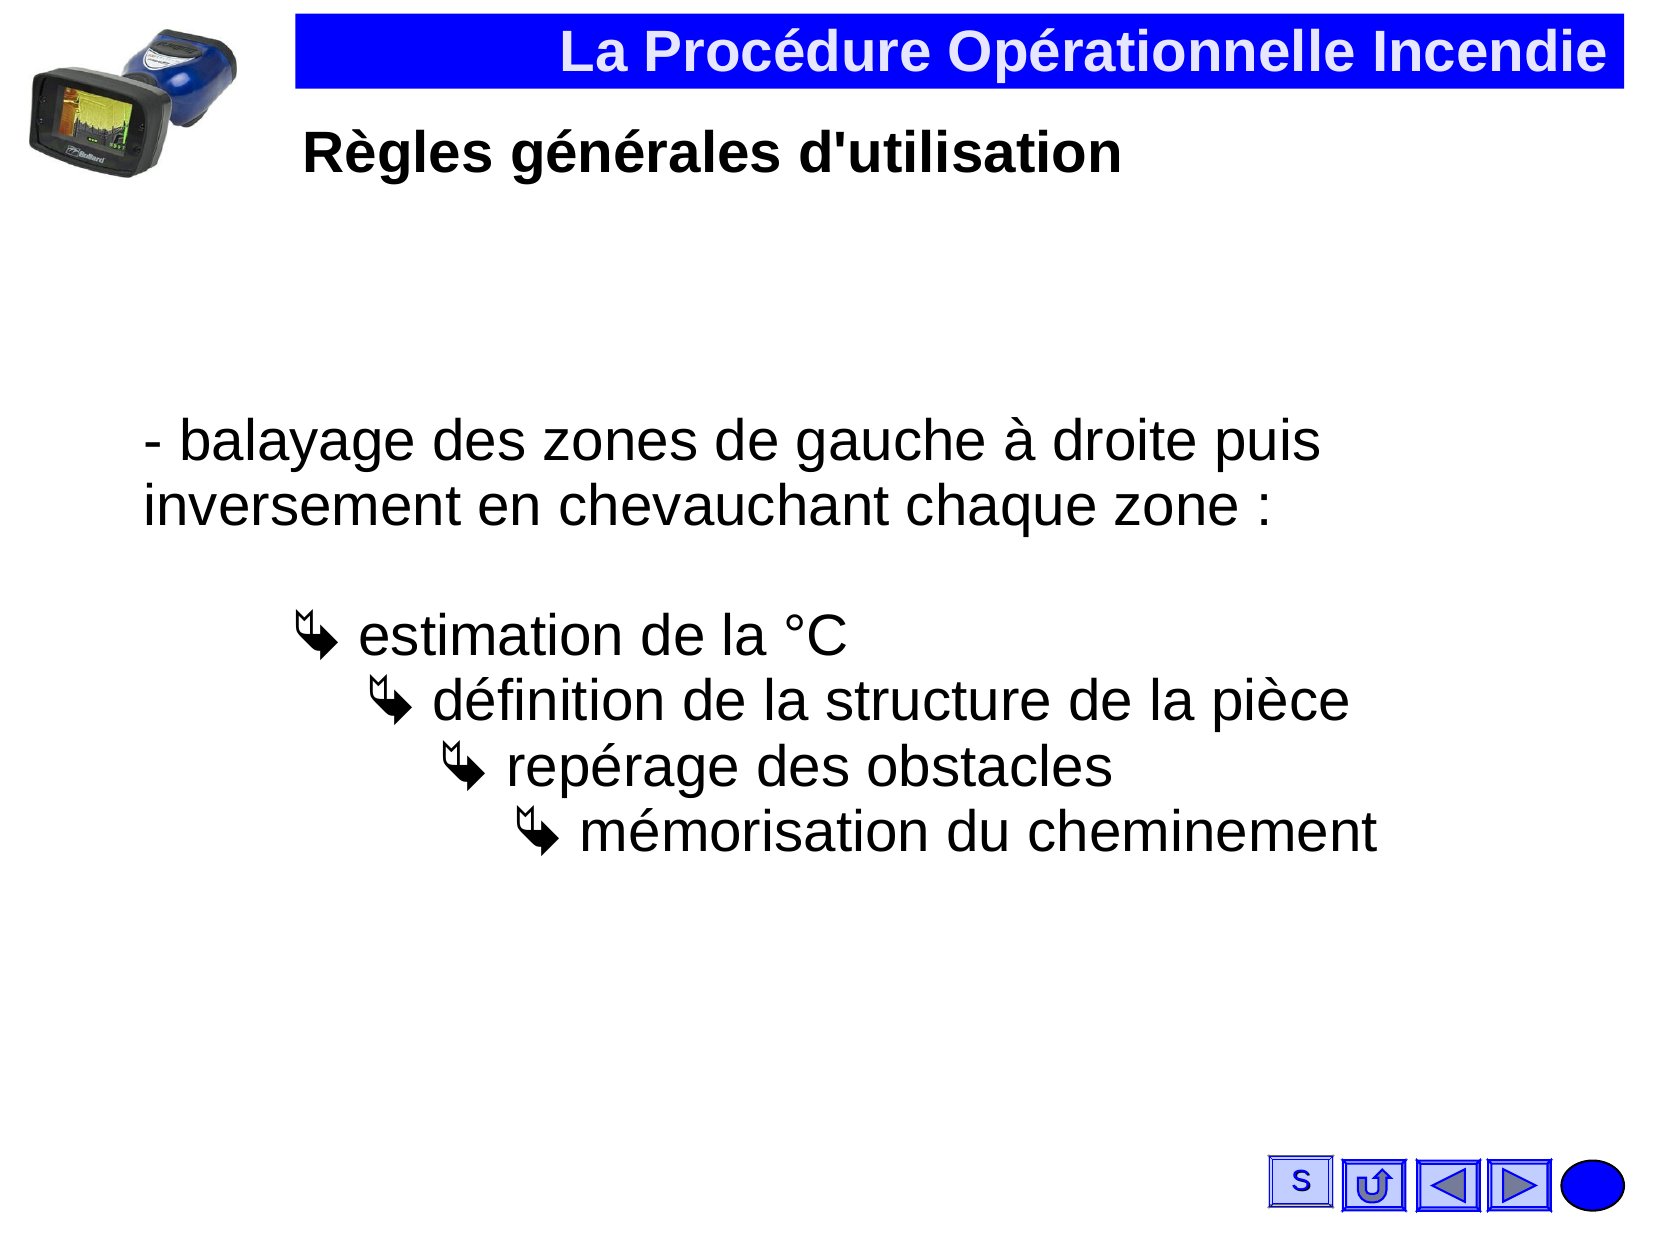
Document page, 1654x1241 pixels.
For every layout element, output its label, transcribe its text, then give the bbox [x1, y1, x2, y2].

text_box La Procédure Opérationnelle Incendie [295, 13, 1625, 89]
text_box [1561, 1160, 1625, 1211]
picture [29, 29, 237, 178]
text_box - balayage des zones de gauche à droite puis inversement en chevauchant chaque zone :  estimation de la °C  définition de la structure de la pièce  repérage des obstacles  mémorisation du cheminement [128, 400, 1565, 886]
text_box Règles générales d'utilisation [287, 112, 1139, 193]
